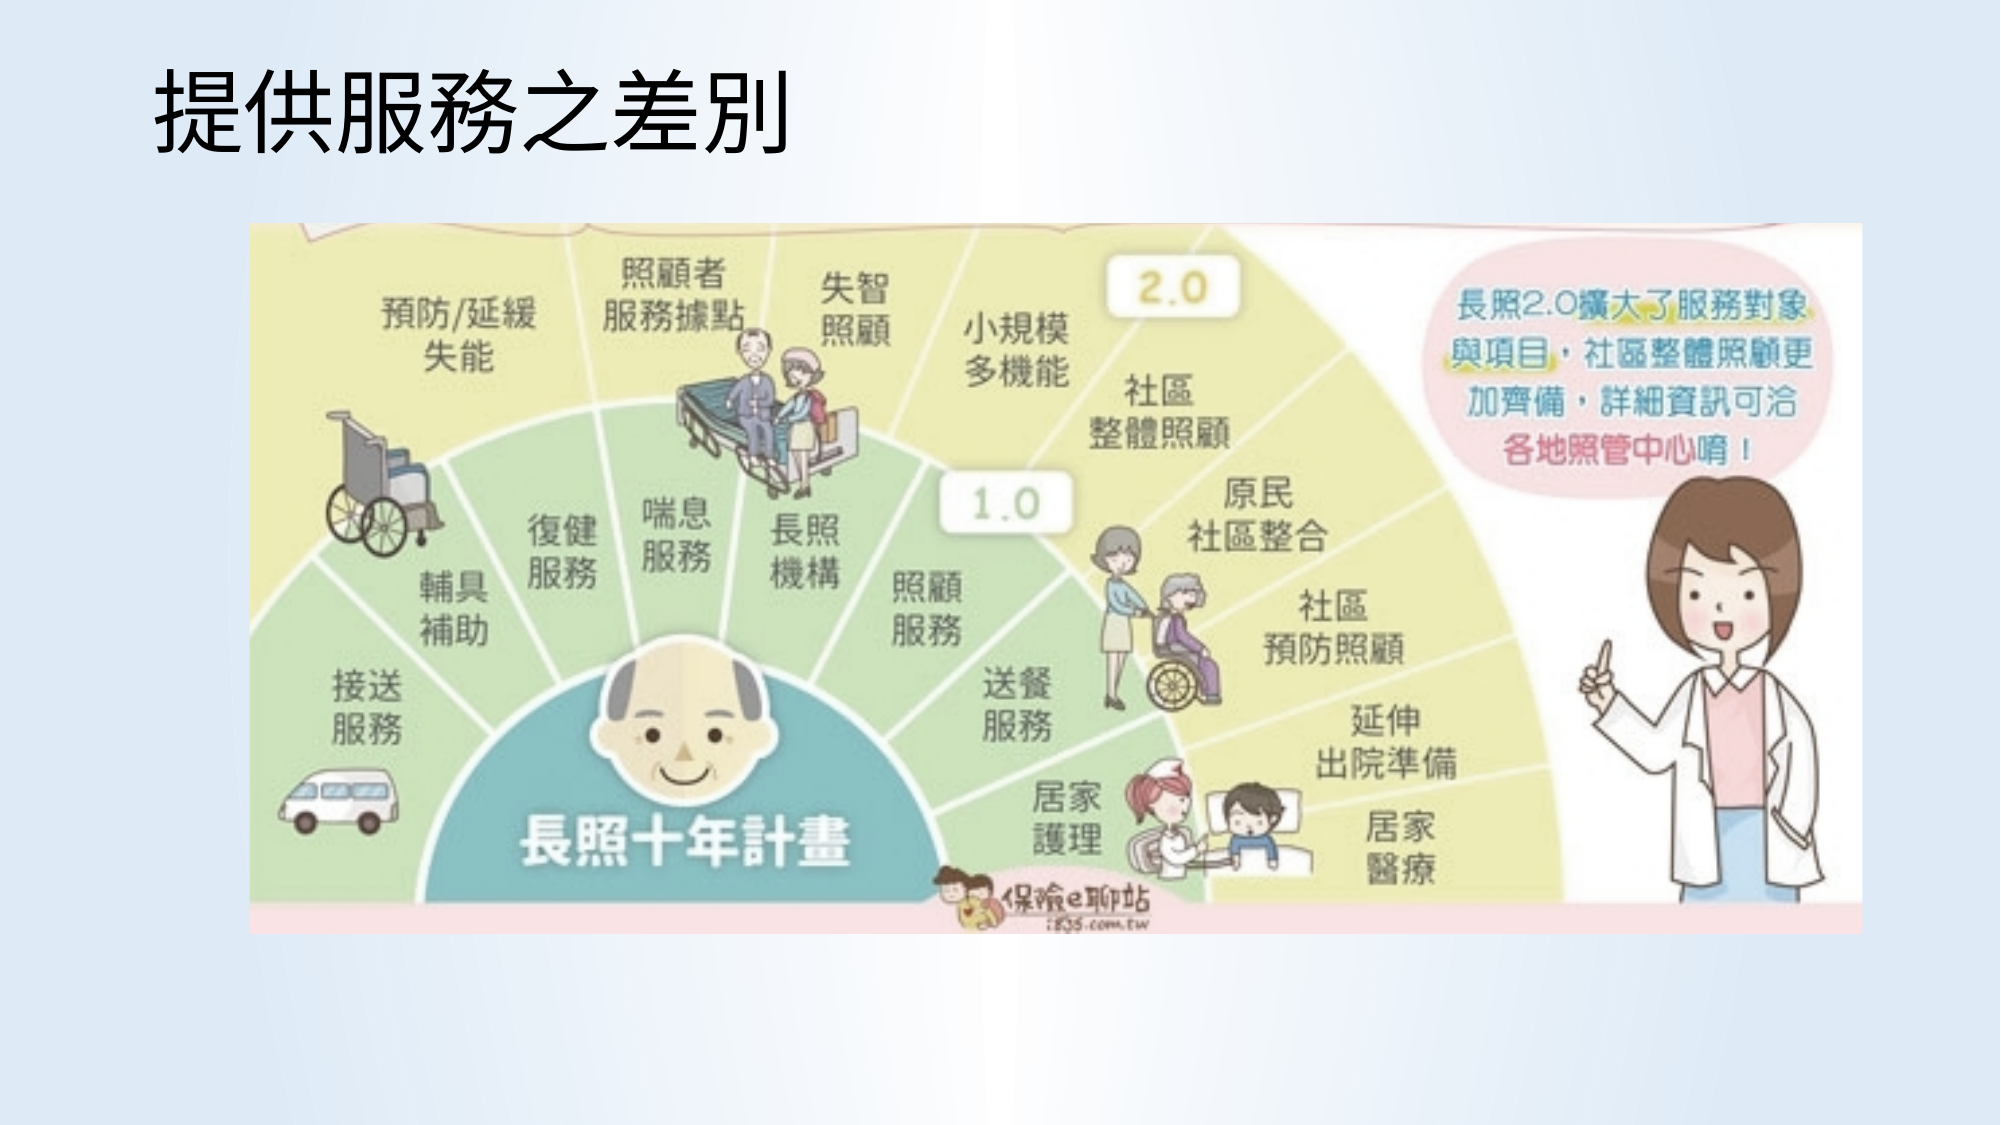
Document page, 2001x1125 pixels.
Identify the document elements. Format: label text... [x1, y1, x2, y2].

picture [249, 223, 1863, 934]
title 提供服務之差別 [137, 59, 1863, 278]
